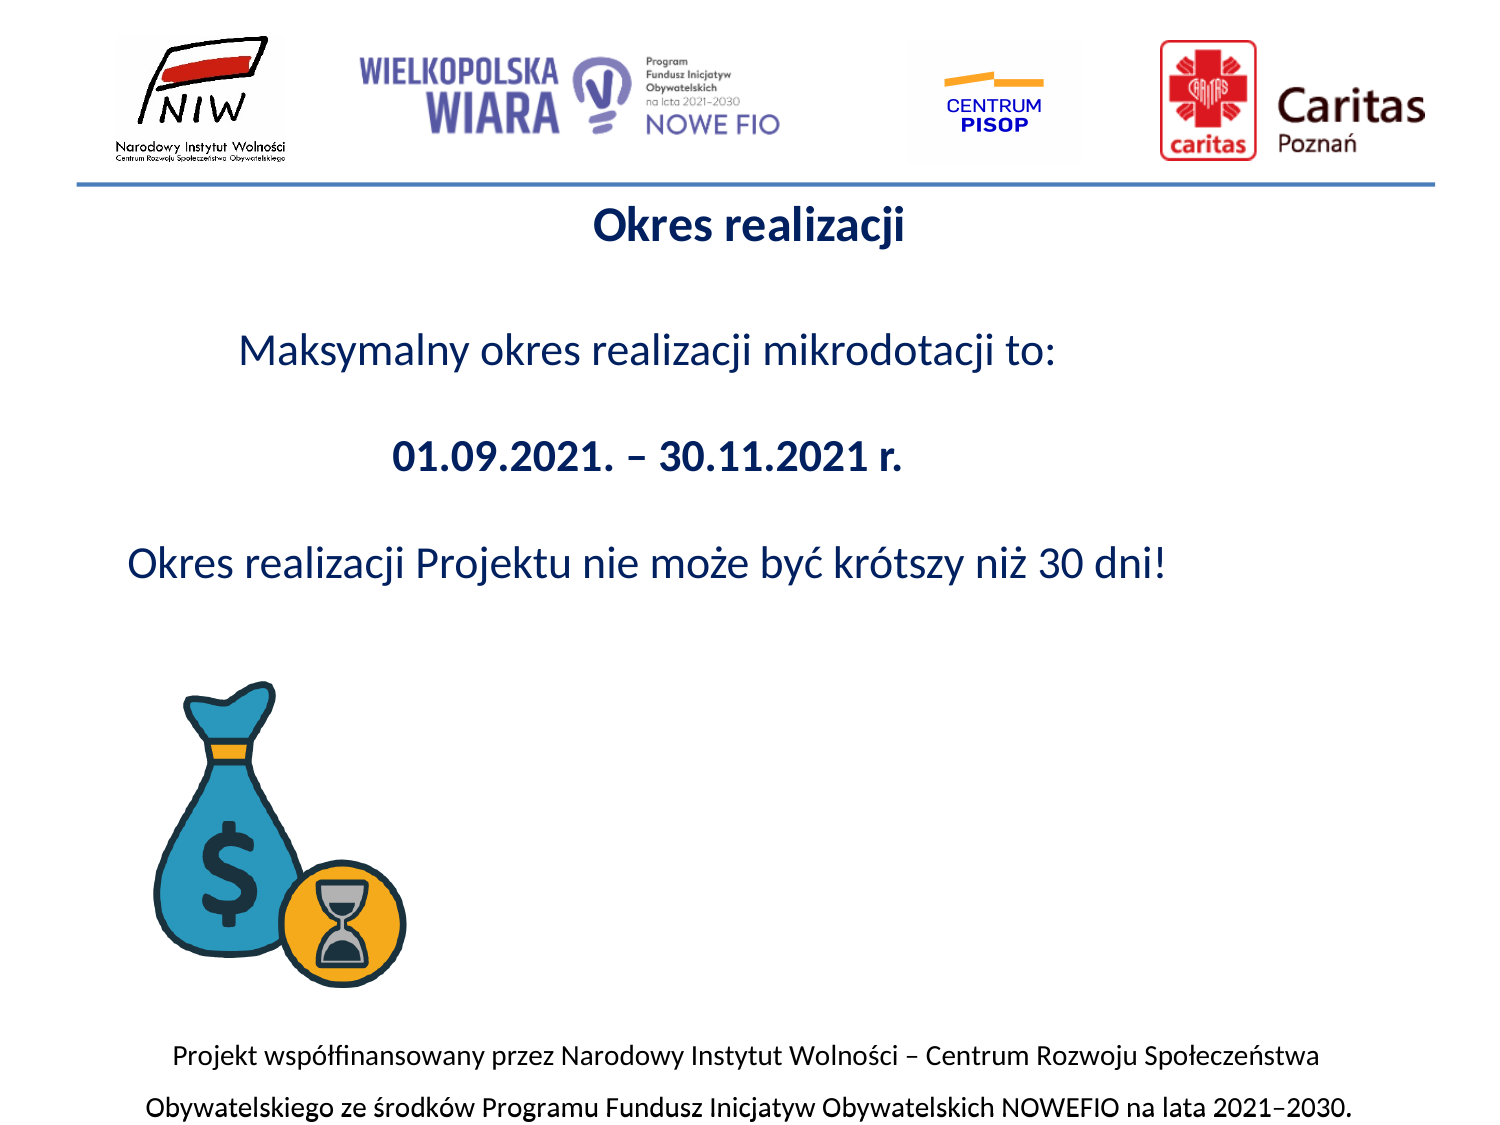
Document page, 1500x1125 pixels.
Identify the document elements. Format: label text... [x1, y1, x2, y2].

text_box Okres realizacji [46, 196, 1453, 332]
text_box Maksymalny okres realizacji mikrodotacji to: 01.09.2021. – 30.11.2021 r. Okres realizacji Projektu nie może być krótszy niż 30 dni! [46, 332, 1453, 935]
picture [87, 659, 458, 1012]
